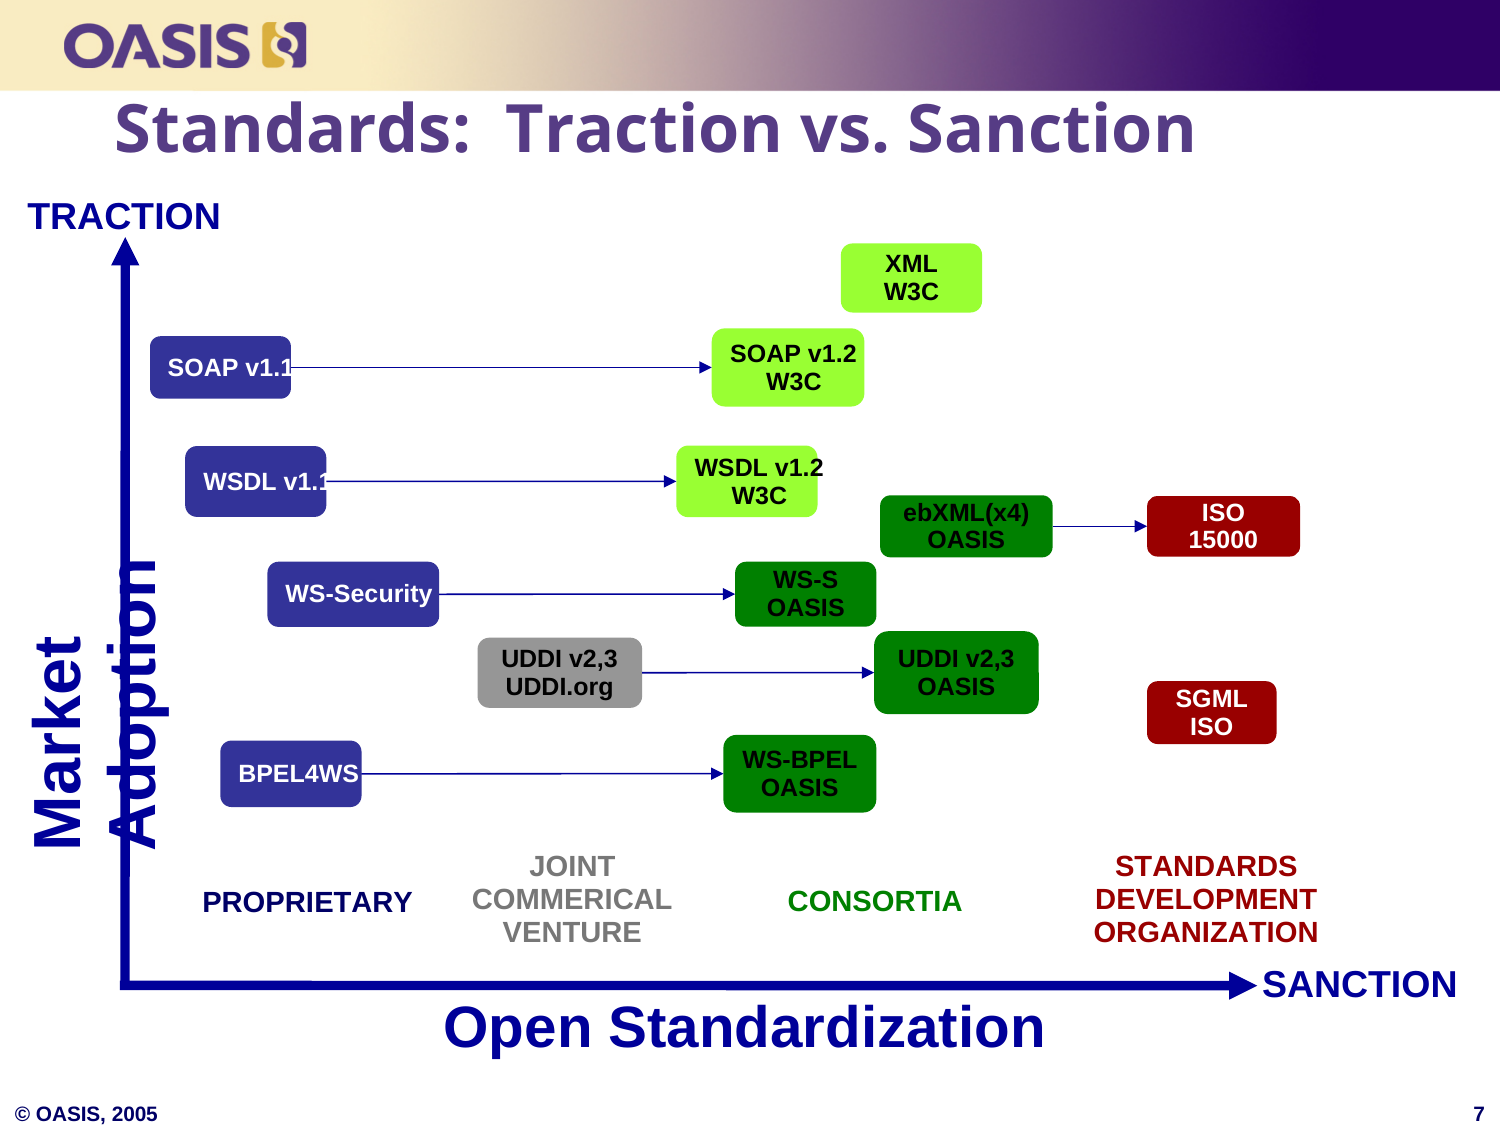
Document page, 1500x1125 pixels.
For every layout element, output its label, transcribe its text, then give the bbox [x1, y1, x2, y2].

text_box WSDL v1.2 W3C [676, 445, 818, 518]
text_box Open Standardization [428, 991, 1061, 1069]
text_box SANCTION [1247, 955, 1473, 1013]
text_box ebXML(x4) OASIS [880, 495, 1053, 558]
text_box SOAP v1.1 [150, 336, 291, 399]
text_box WS-Security [267, 561, 440, 627]
text_box BPEL4WS [220, 740, 362, 808]
text_box JOINT COMMERICAL VENTURE [457, 842, 688, 957]
text_box WS-S OASIS [735, 561, 877, 627]
text_box WSDL v1.1 [185, 446, 327, 517]
text_box TRACTION [12, 187, 236, 245]
text_box PROPRIETARY [165, 875, 451, 930]
picture [0, 0, 1500, 1125]
text_box Market Adoption [12, 312, 118, 866]
text_box UDDI v2,3 OASIS [874, 631, 1039, 715]
text_box CONSORTIA [750, 877, 1001, 926]
text_box XML W3C [840, 243, 983, 313]
text_box SOAP v1.2 W3C [711, 328, 865, 407]
title Standards: Traction vs. Sanction [99, 95, 1488, 175]
text_box SGML ISO [1147, 681, 1277, 745]
text_box STANDARDS DEVELOPMENT ORGANIZATION [1050, 842, 1363, 957]
text_box UDDI v2,3 UDDI.org [477, 637, 643, 708]
text_box WS-BPEL OASIS [723, 734, 877, 813]
text_box ISO 15000 [1147, 496, 1301, 557]
